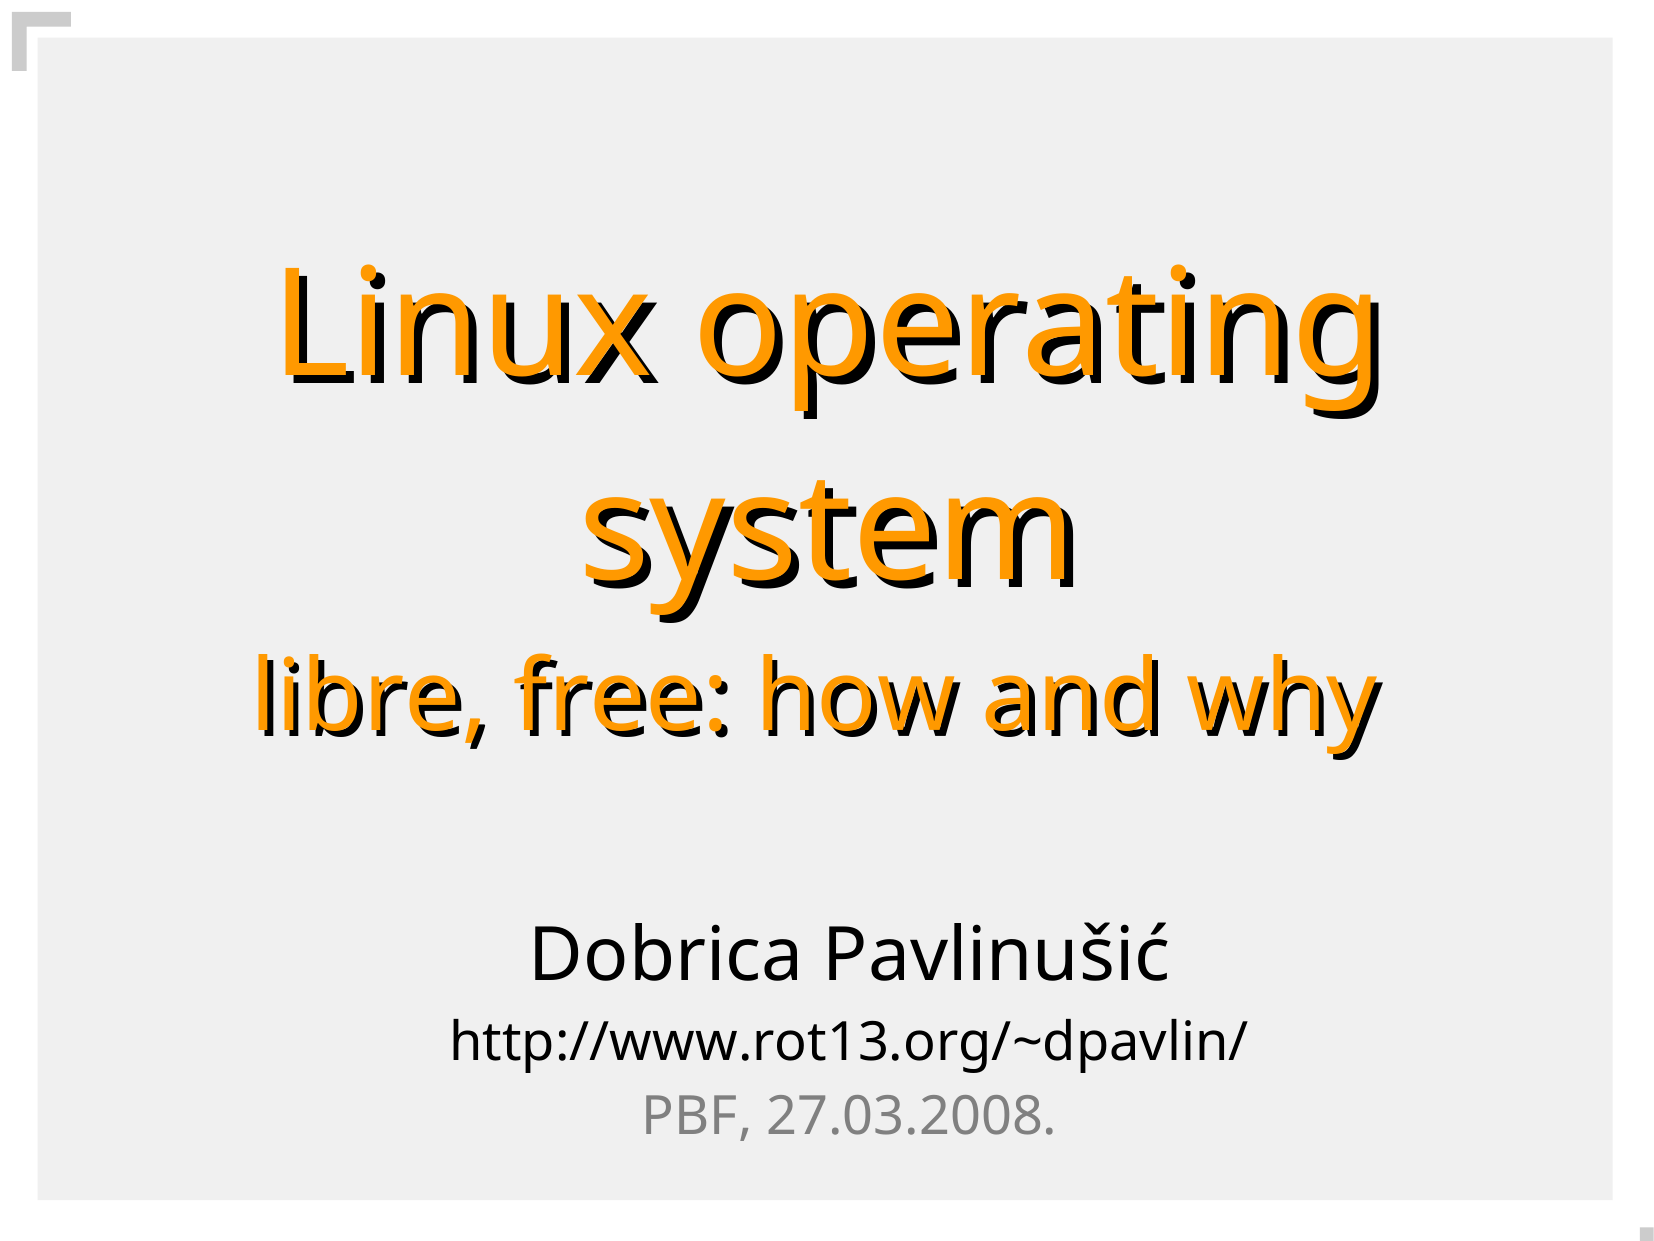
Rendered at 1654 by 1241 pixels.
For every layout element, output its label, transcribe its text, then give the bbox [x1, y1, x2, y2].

list Dobrica Pavlinušić http://www.rot13.org/~dpavlin/ PBF, 27.03.2008. [121, 900, 1561, 1164]
title Linux operating system libre, free: how and why [121, 75, 1534, 900]
